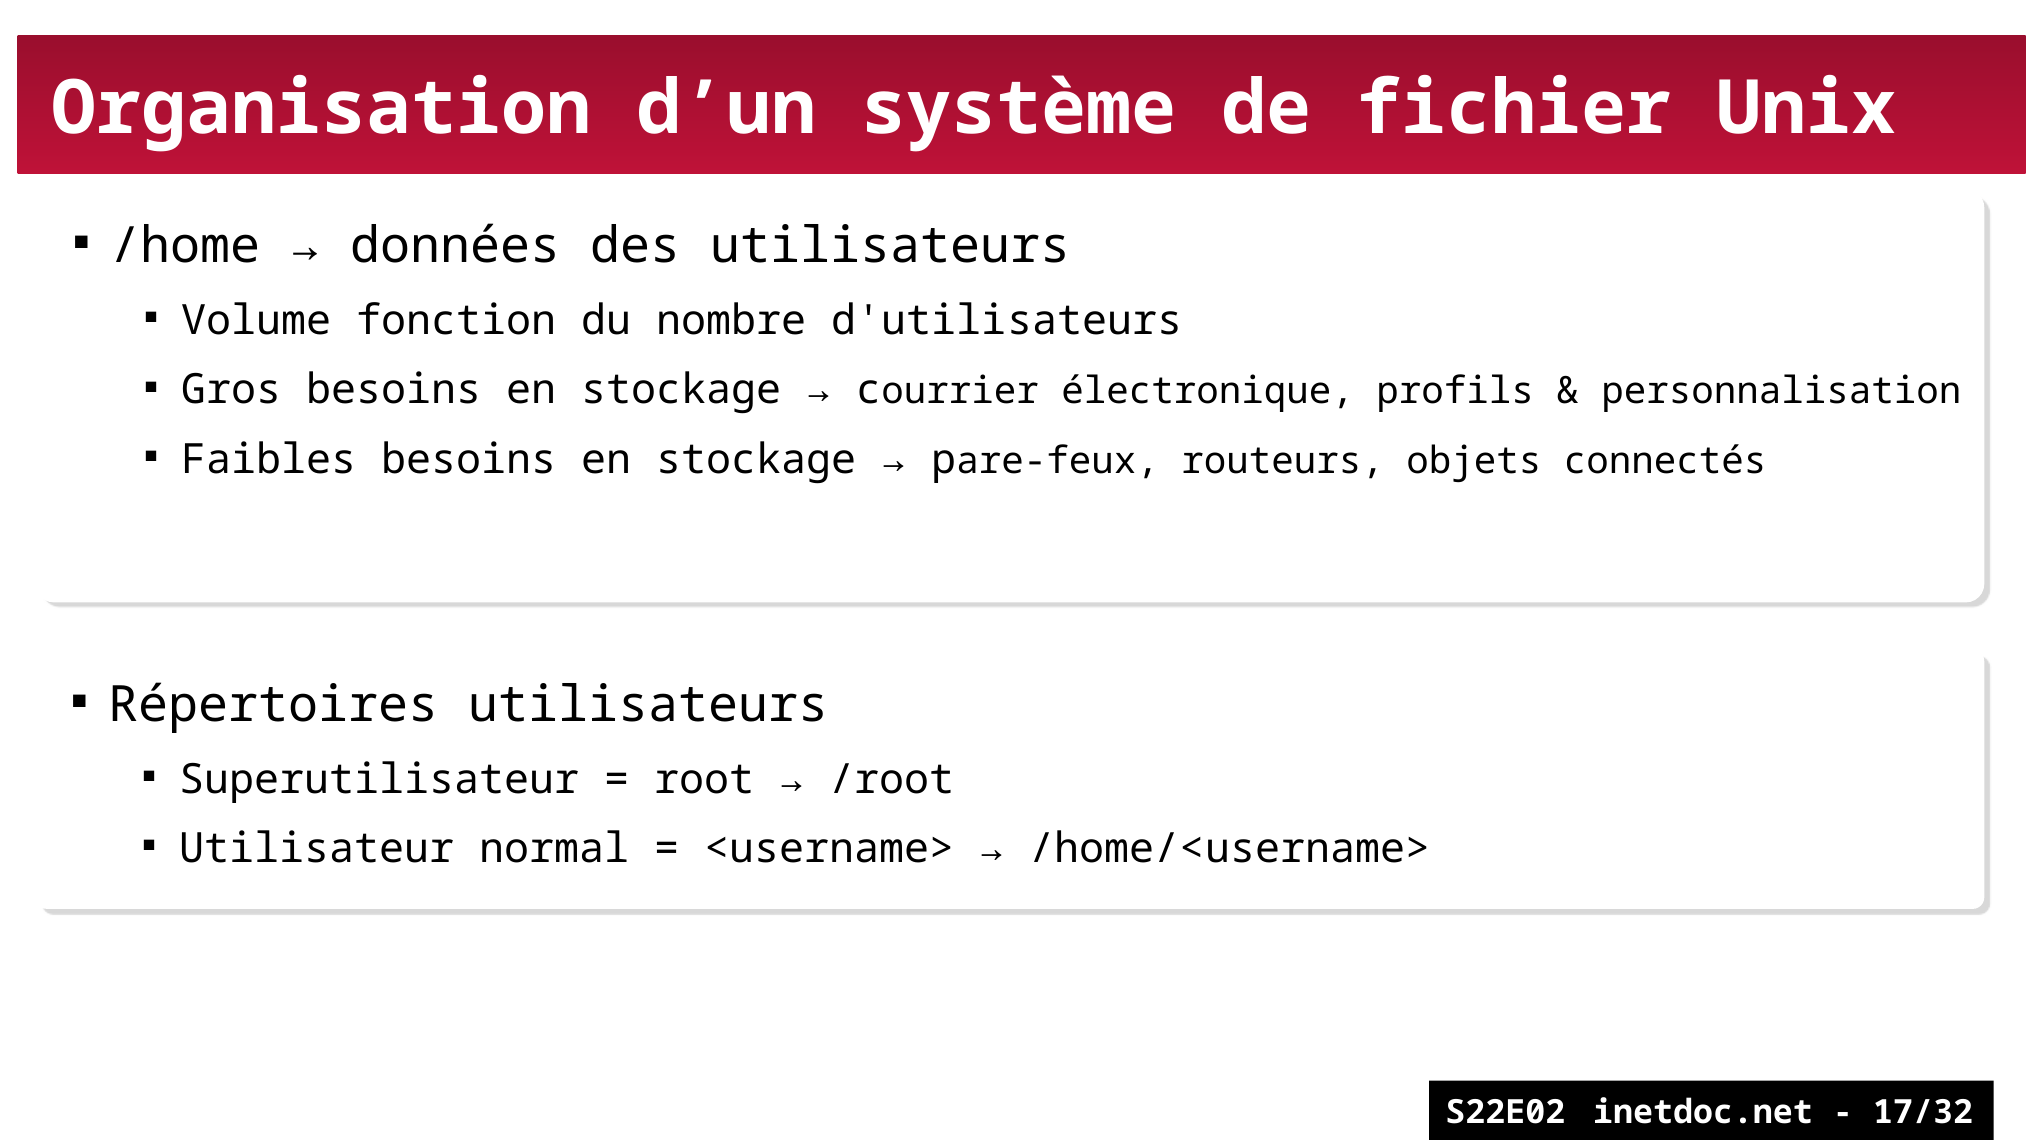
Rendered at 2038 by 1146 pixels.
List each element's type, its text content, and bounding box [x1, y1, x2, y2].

text_box Organisation d’un système de fichier Unix [17, 35, 2026, 174]
text_box S22E02 inetdoc.net - 32/32 [1429, 1080, 1994, 1140]
text_box Répertoires utilisateurs Superutilisateur = root → /root Utilisateur normal = <username> → /home/<username> [35, 649, 1985, 909]
text_box /home → données des utilisateurs Volume fonction du nombre d'utilisateurs Gros besoins en stockage → courrier électronique, profils & personnalisation Faibles besoins en stockage → pare-feux, routeurs, objets connectés [35, 188, 1985, 603]
